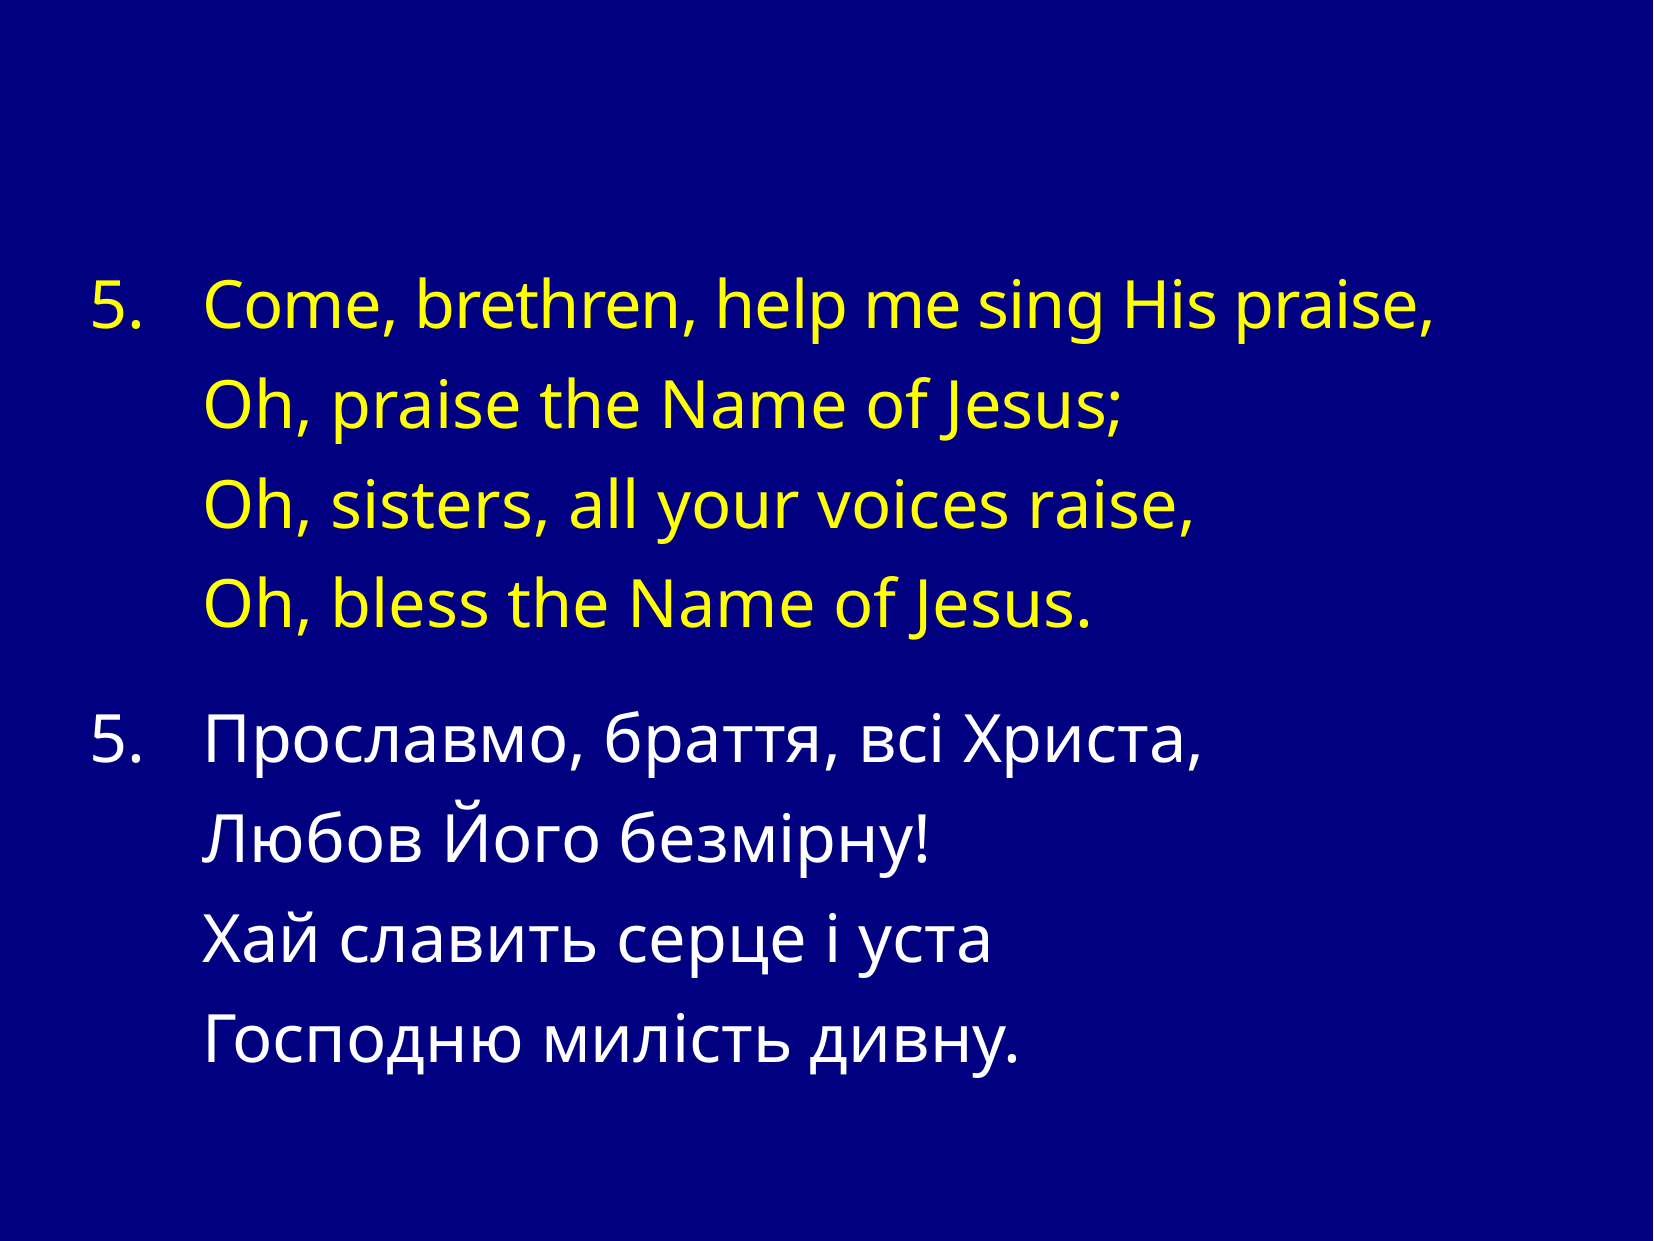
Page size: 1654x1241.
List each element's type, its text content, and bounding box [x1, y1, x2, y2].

text_box 5. Come, brethren, help me sing His praise, Oh, praise the Name of Jesus; Oh, sisters, all your voices raise, Oh, bless the Name of Jesus. [75, 150, 1651, 638]
text_box 5. Прославмо, браття, всі Христа, Любов Його безмірну! Хай славить серце і уста Господню милість дивну. [75, 675, 1576, 1163]
